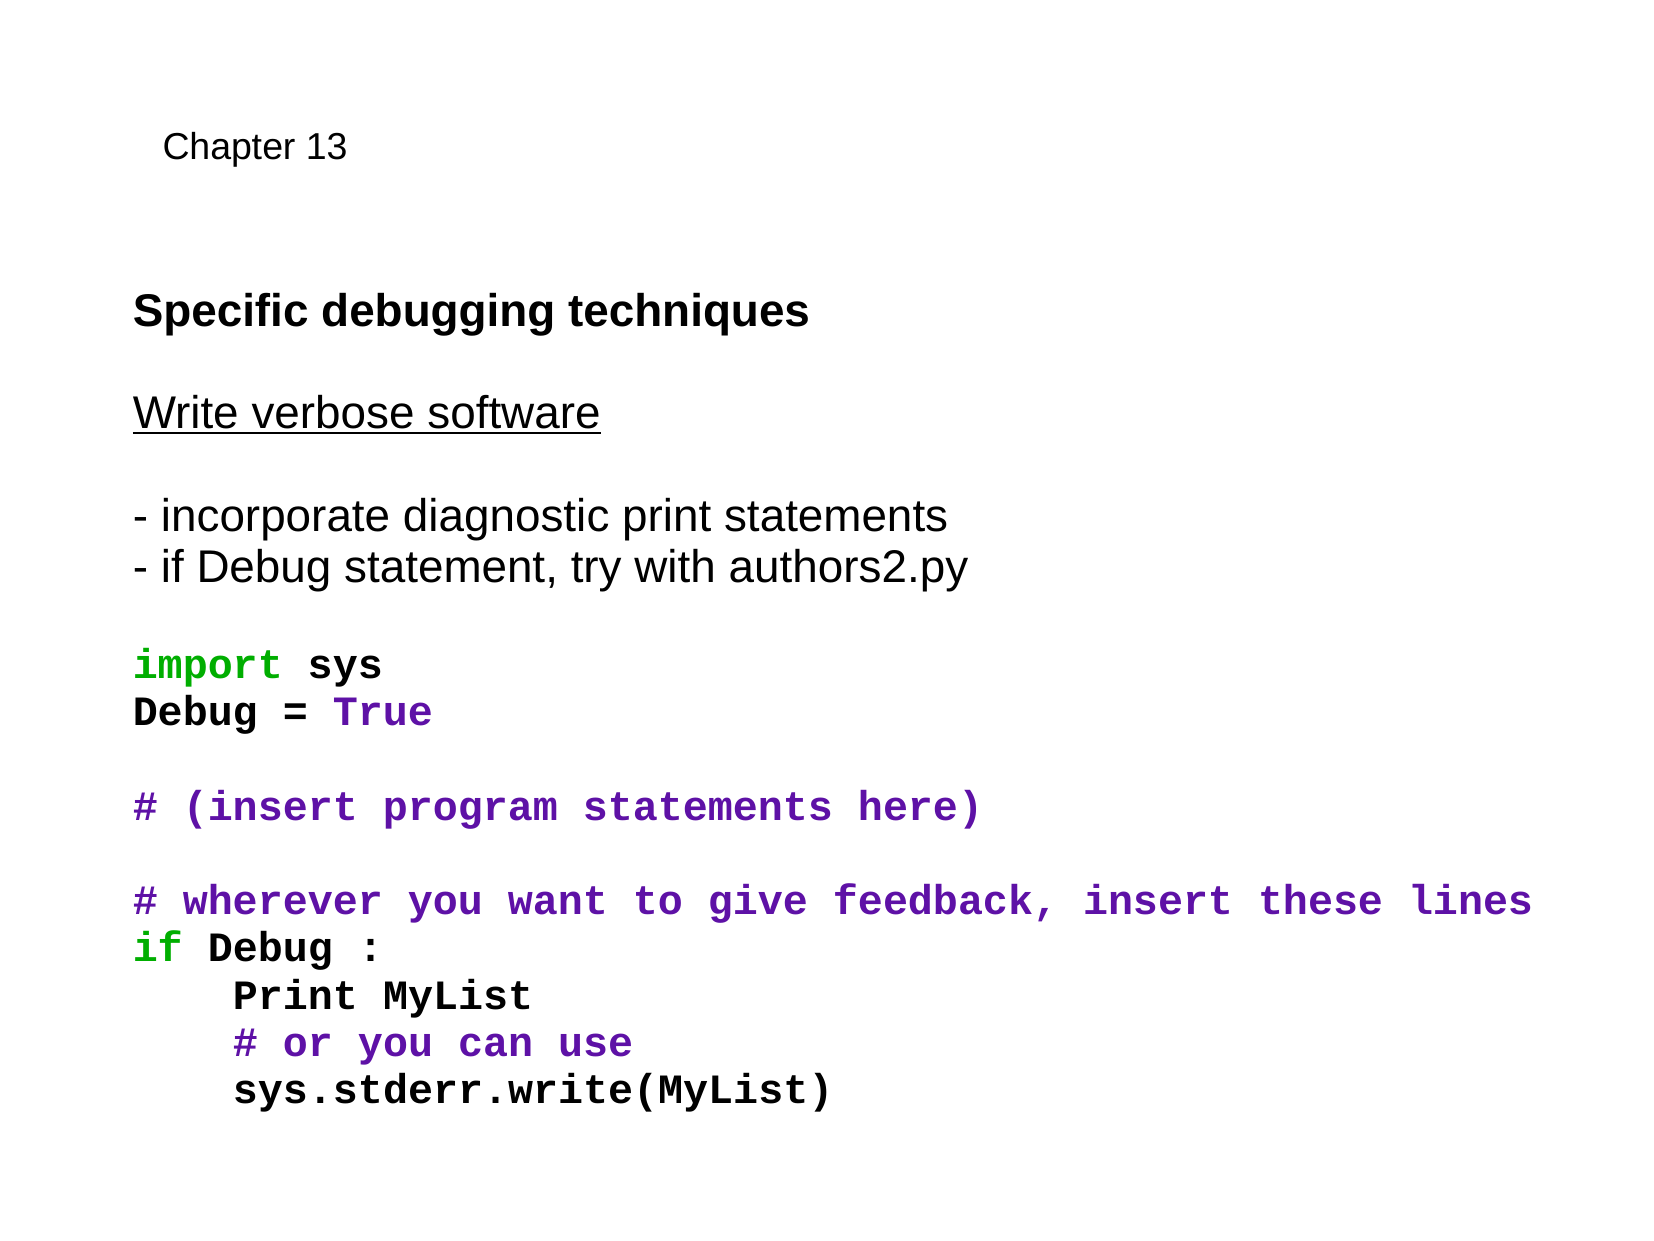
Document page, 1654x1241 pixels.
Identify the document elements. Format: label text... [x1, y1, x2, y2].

text_box Chapter 13 [147, 118, 384, 175]
text_box Specific debugging techniques Write verbose software - incorporate diagnostic print statements - if Debug statement, try with authors2.py import sys Debug = True # (insert program statements here) # wherever you want to give feedback, insert these lines if Debug : Print MyList # or you can use sys.stderr.write(MyList) [118, 277, 1565, 1124]
